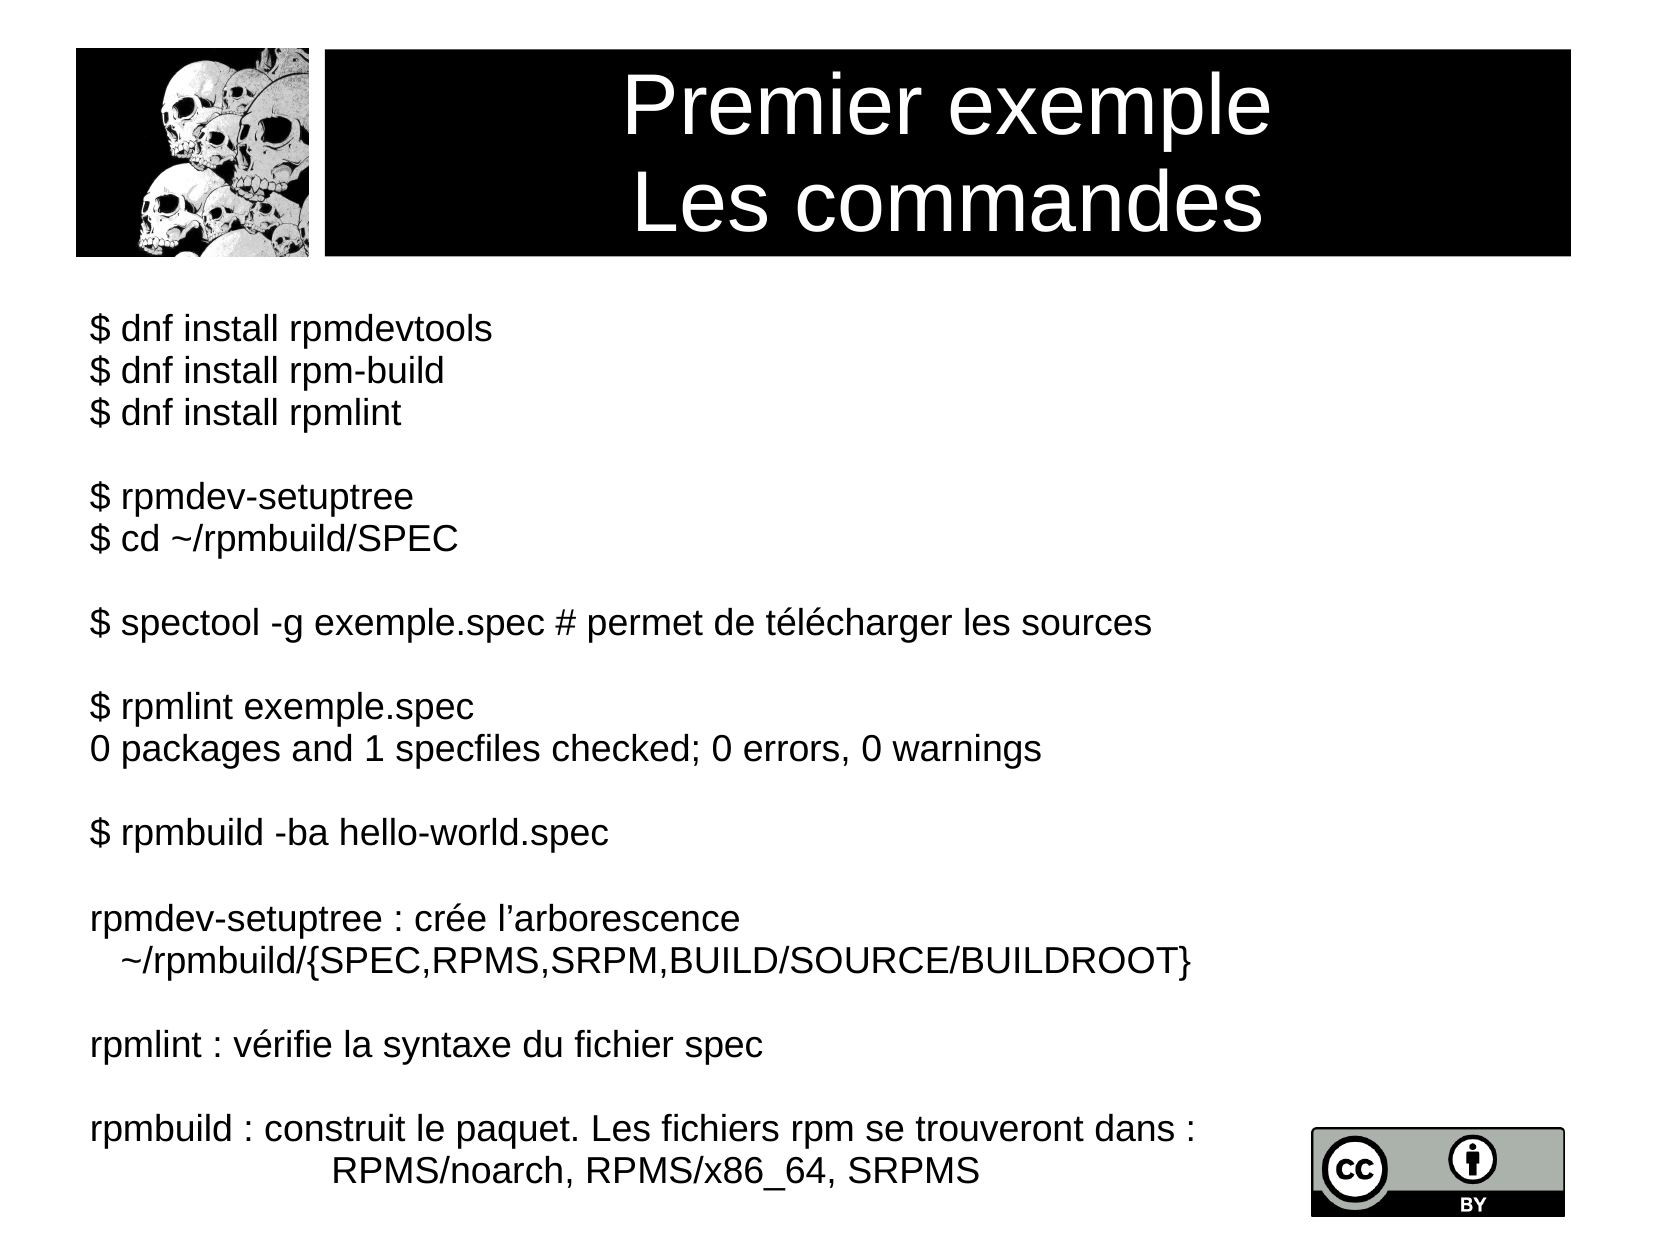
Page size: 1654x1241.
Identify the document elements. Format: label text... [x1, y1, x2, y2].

picture [76, 48, 309, 257]
text_box $ dnf install rpmdevtools $ dnf install rpm-build $ dnf install rpmlint $ rpmdev-setuptree $ cd ~/rpmbuild/SPEC $ spectool -g exemple.spec # permet de télécharger les sources $ rpmlint exemple.spec 0 packages and 1 specfiles checked; 0 errors, 0 warnings $ rpmbuild -ba hello-world.spec [75, 300, 1201, 861]
title Premier exemple Les commandes [324, 49, 1571, 257]
picture [1311, 1127, 1565, 1217]
text_box rpmdev-setuptree : crée l’arborescence ~/rpmbuild/{SPEC,RPMS,SRPM,BUILD/SOURCE/BUILDROOT} rpmlint : vérifie la syntaxe du fichier spec rpmbuild : construit le paquet. Les fichiers rpm se trouveront dans : RPMS/noarch, RPMS/x86_64, SRPMS [75, 889, 1238, 1199]
